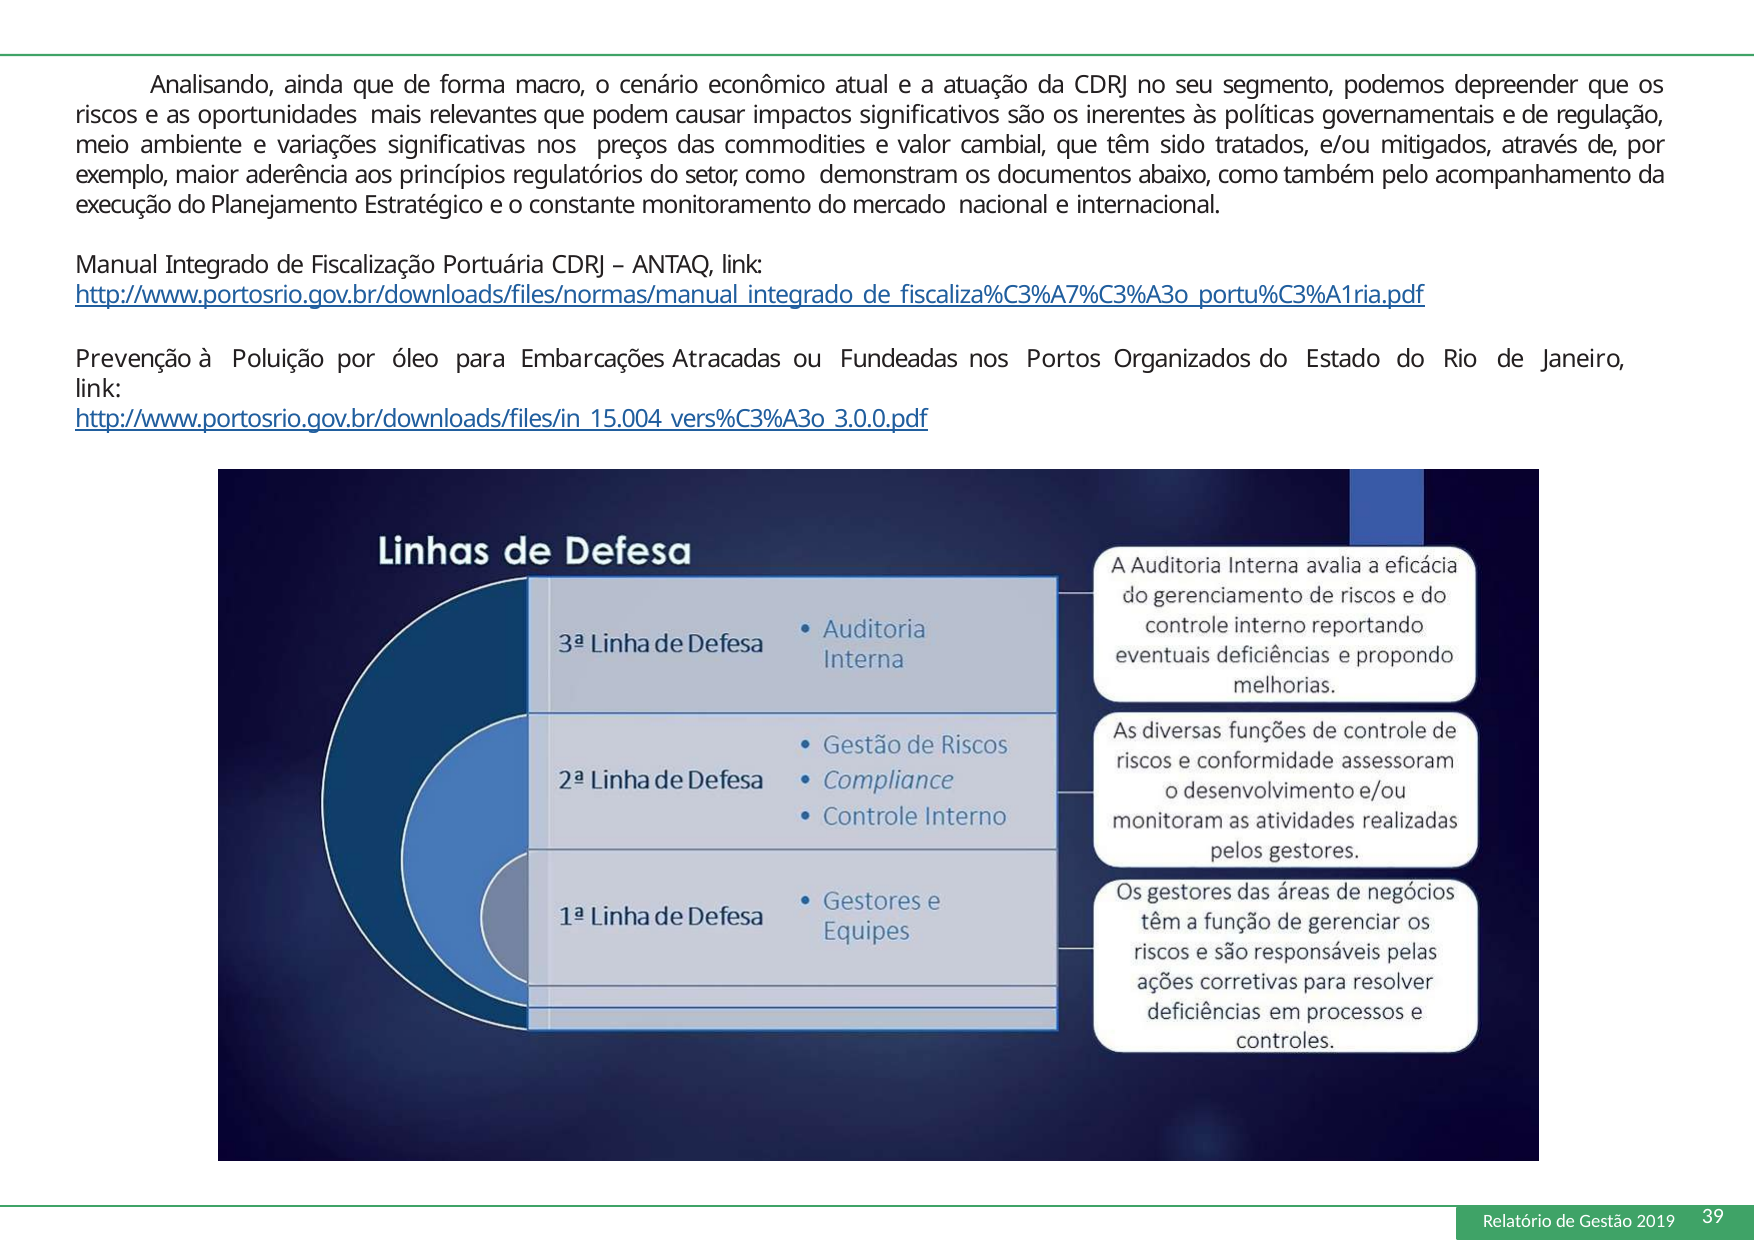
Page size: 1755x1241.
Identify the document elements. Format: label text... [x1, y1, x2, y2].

text_box 39 [1699, 1200, 1727, 1205]
text_box Relatório de Gestão 2019 [1481, 1207, 1682, 1234]
text_box [0, 53, 1754, 57]
text_box Analisando, ainda que de forma macro, o cenário econômico atual e a atuação da CDRJ no seu segmento, podemos depreender que os riscos e as oportunidades mais relevantes que podem causar impactos significativos são os inerentes às políticas governamentais e de regulação, meio ambiente e variações significativas nos preços das commodities e valor cambial, que têm sido tratados, e/ou mitigados, através de, por exemplo, maior aderência aos princípios regulatórios do setor, como demonstram os documentos abaixo, como também pelo acompanhamento da execução do Planejamento Estratégico e o constante monitoramento do mercado nacional e internacional. Manual Integrado de Fiscalização Portuária CDRJ – ANTAQ, link: http://www.portosrio.gov.br/downloads/files/normas/manual_integrado_de_fiscaliza%C3%A7%C3%A3o_portu%C3%A1ria.pdf Prevenção à Poluição por óleo para Embarcações Atracadas ou Fundeadas nos Portos Organizados do Estado do Rio de Janeiro, link: http://www.portosrio.gov.br/downloads/files/in_15.004_vers%C3%A3o_3.0.0.pdf [72, 66, 1682, 402]
text_box 39 [1699, 1207, 1727, 1231]
picture [218, 469, 1539, 1161]
text_box [1458, 1209, 1754, 1238]
